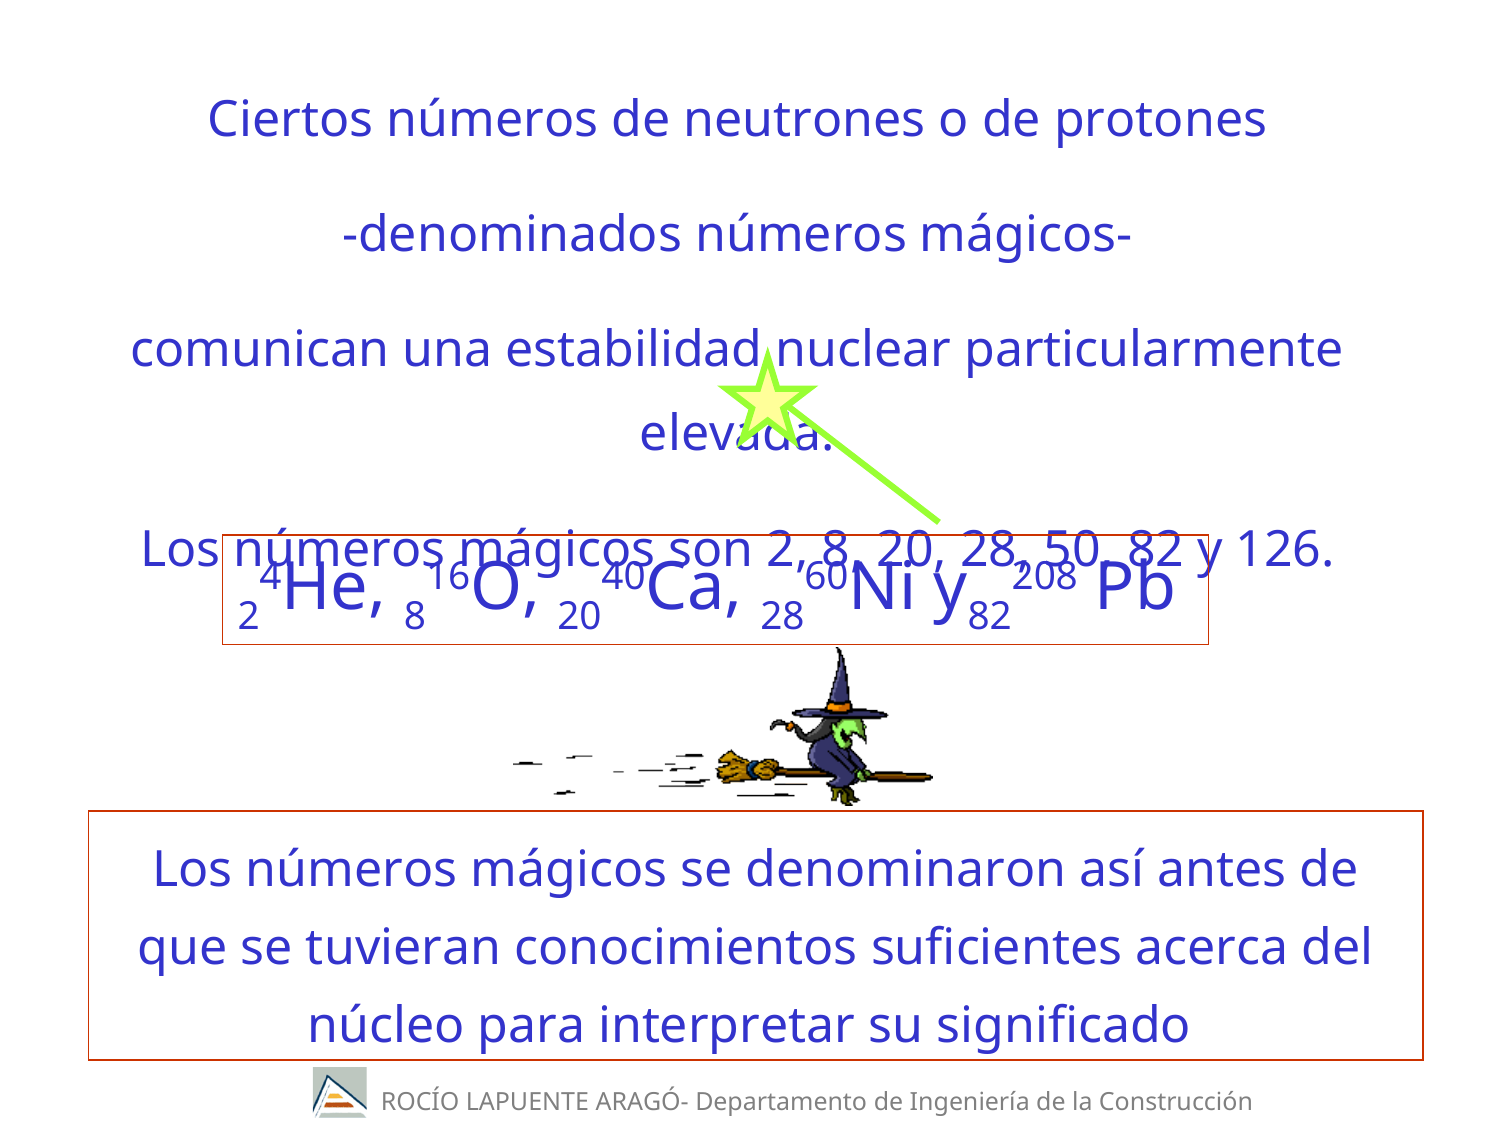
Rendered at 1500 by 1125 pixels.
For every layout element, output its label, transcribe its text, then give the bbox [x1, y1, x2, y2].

text_box Los números mágicos se denominaron así antes de que se tuvieran conocimientos suficientes acerca del núcleo para interpretar su significado [88, 810, 1424, 1061]
picture [513, 647, 933, 806]
text_box 24He, 816O, 2040Ca, 2860Ni y82208 Pb [222, 534, 1209, 645]
text_box [726, 357, 810, 440]
text_box Ciertos números de neutrones o de protones -denominados números mágicos- comunican una estabilidad nuclear particularmente elevada. Los números mágicos son 2, 8, 20, 28, 50, 82 y 126. [53, 54, 1436, 584]
